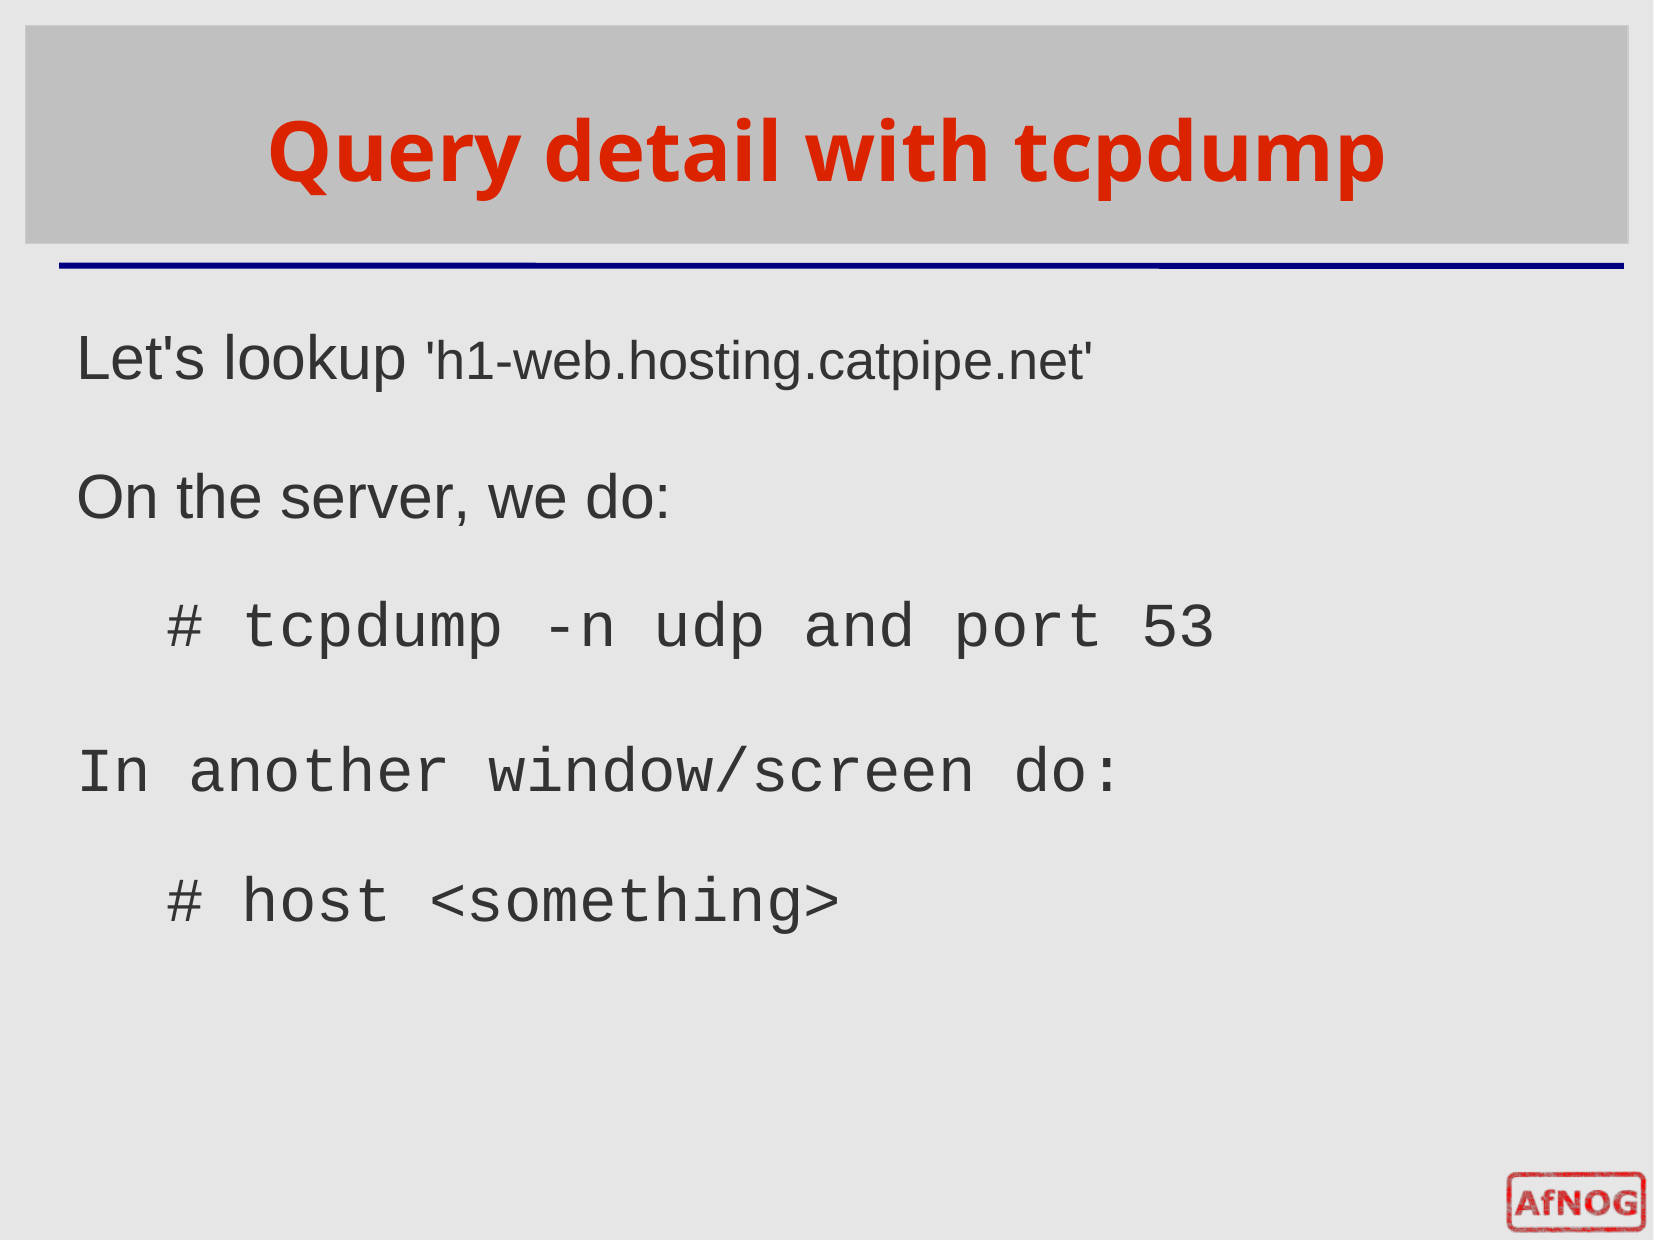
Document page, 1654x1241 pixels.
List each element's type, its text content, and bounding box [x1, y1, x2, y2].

title Query detail with tcpdump [121, 46, 1534, 254]
picture [1505, 1170, 1648, 1235]
list Let's lookup 'h1-web.hosting.catpipe.net' On the server, we do: # tcpdump -n udp and port 53 In another window/screen do: # host <something> [59, 322, 1595, 1132]
